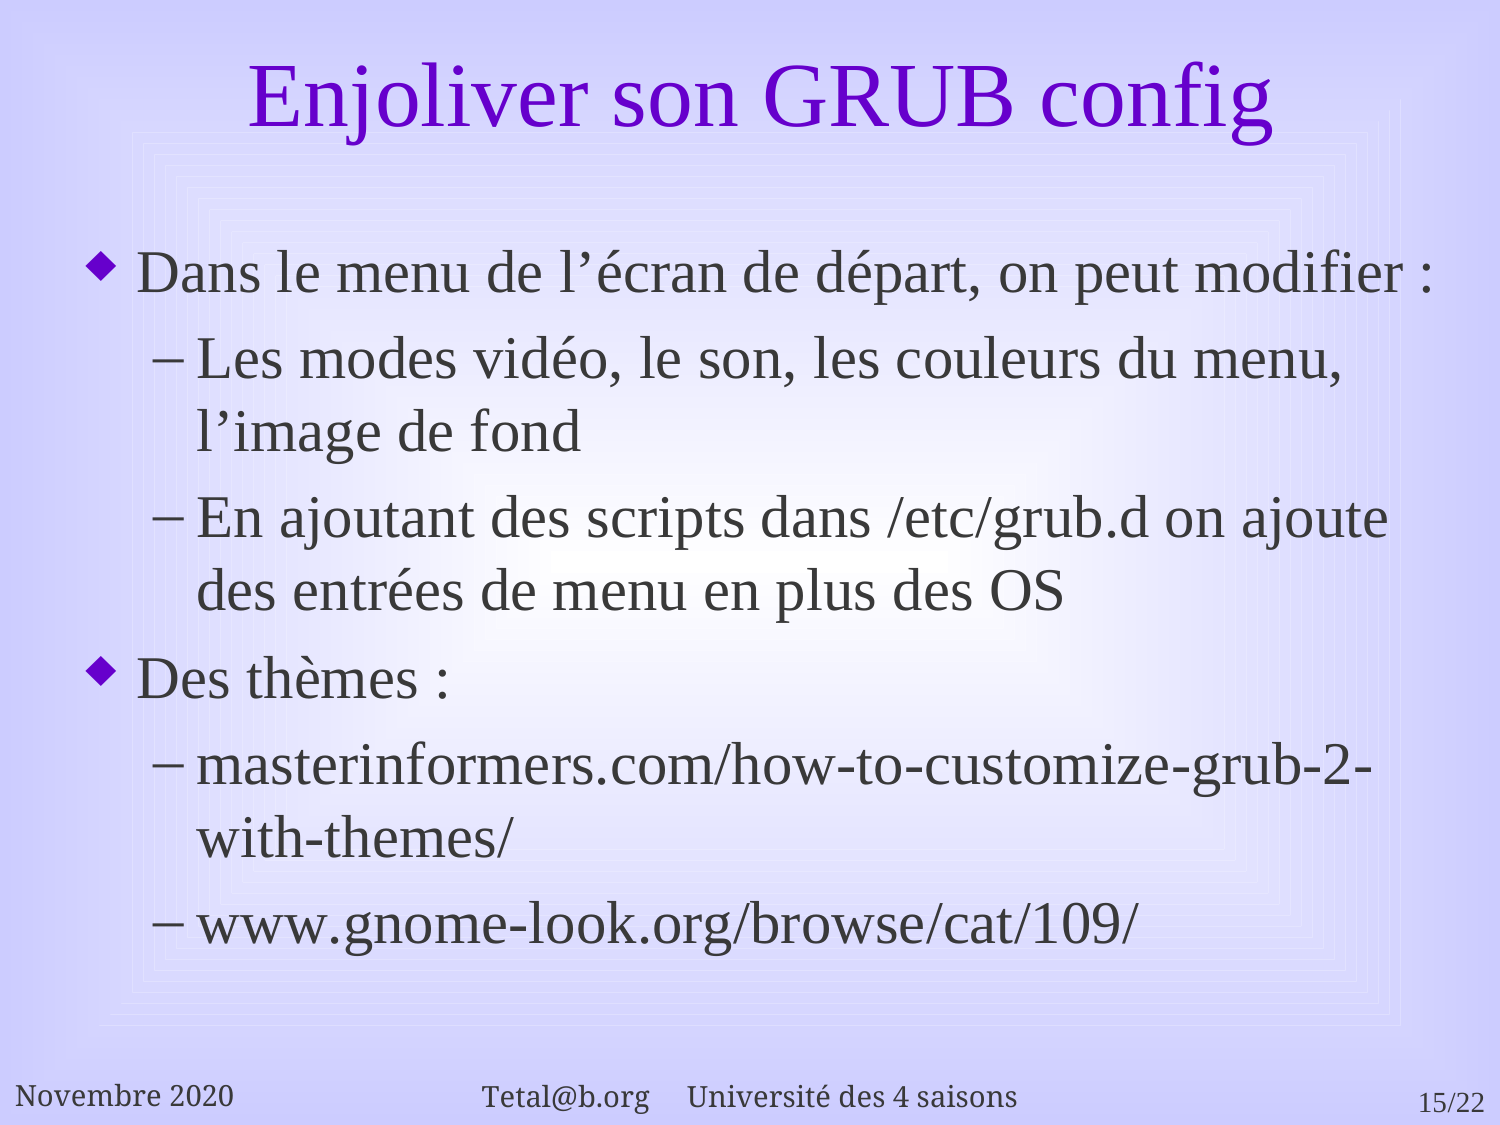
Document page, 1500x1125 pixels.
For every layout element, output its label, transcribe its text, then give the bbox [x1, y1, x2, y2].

list Dans le menu de l’écran de départ, on peut modifier : Les modes vidéo, le son, les couleurs du menu, l’image de fond En ajoutant des scripts dans /etc/grub.d on ajoute des entrées de menu en plus des OS Des thèmes : masterinformers.com/how-to-customize-grub-2-with-themes/ www.gnome-look.org/browse/cat/109/ [70, 224, 1453, 1016]
title Enjoliver son GRUB config [94, 2, 1430, 178]
